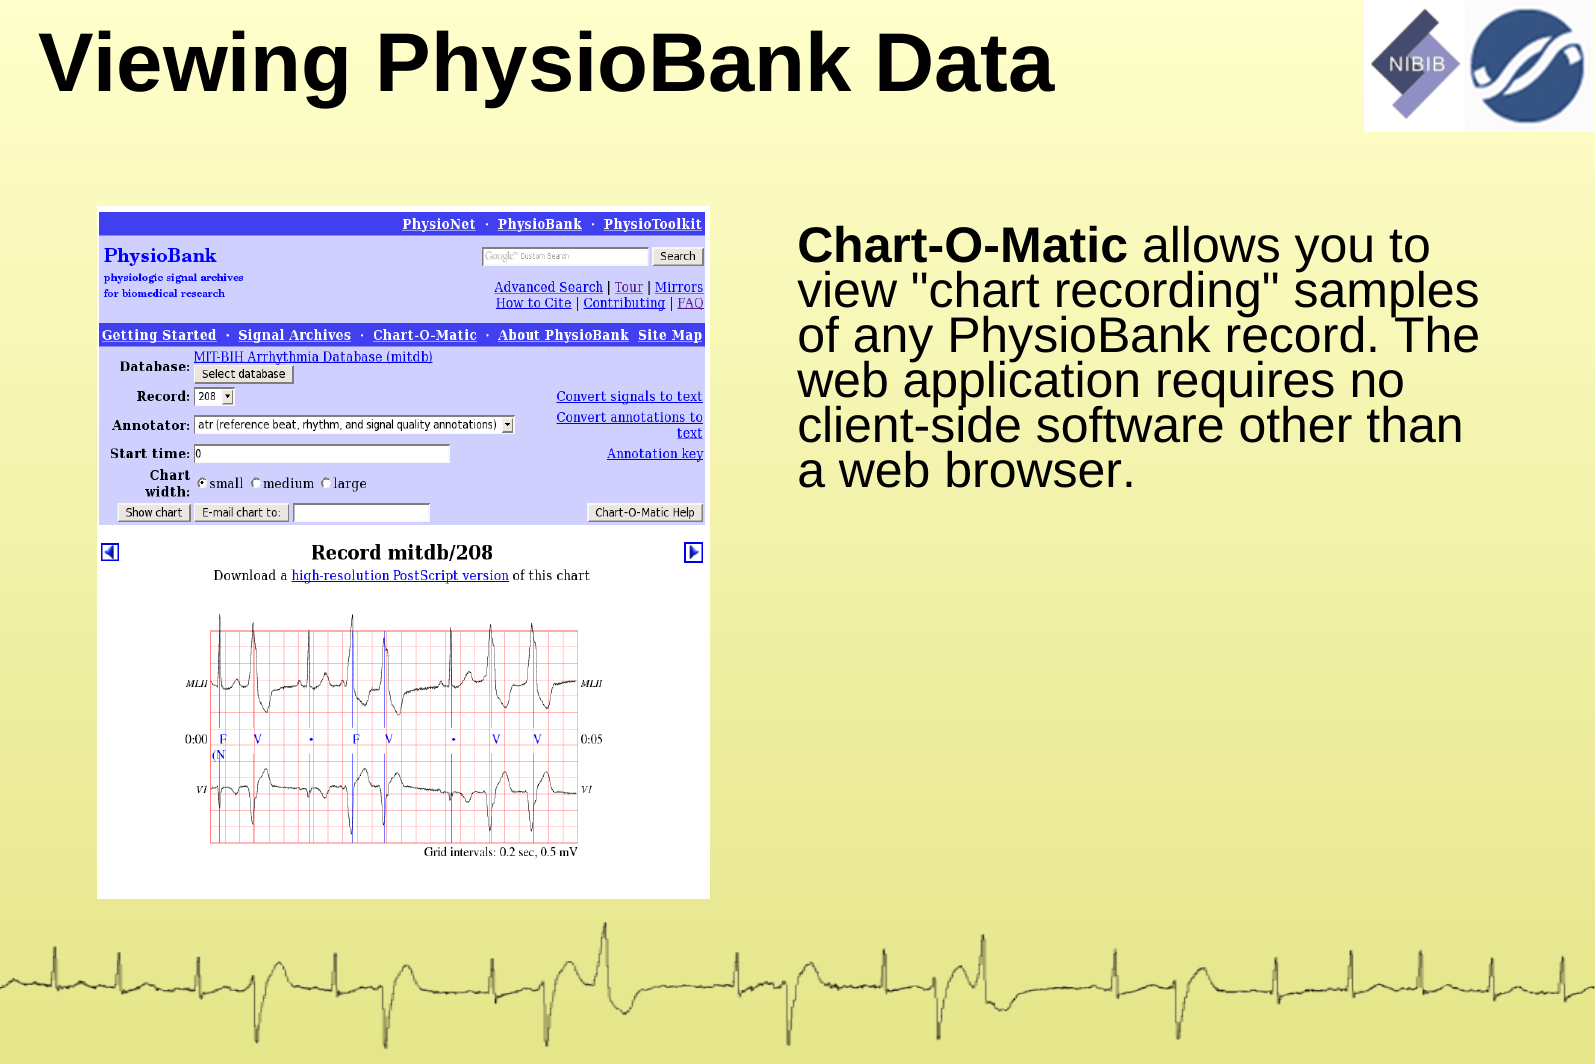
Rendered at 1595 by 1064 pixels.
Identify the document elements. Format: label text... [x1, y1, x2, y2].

picture [97, 206, 710, 899]
picture [1364, 0, 1595, 132]
picture [0, 913, 1595, 1064]
text_box Viewing PhysioBank Data [23, 23, 1071, 115]
text_box Chart-O-Matic allows you to view "chart recording" samples of any PhysioBank record. The web application requires no client-side software other than a web browser. [783, 219, 1515, 697]
